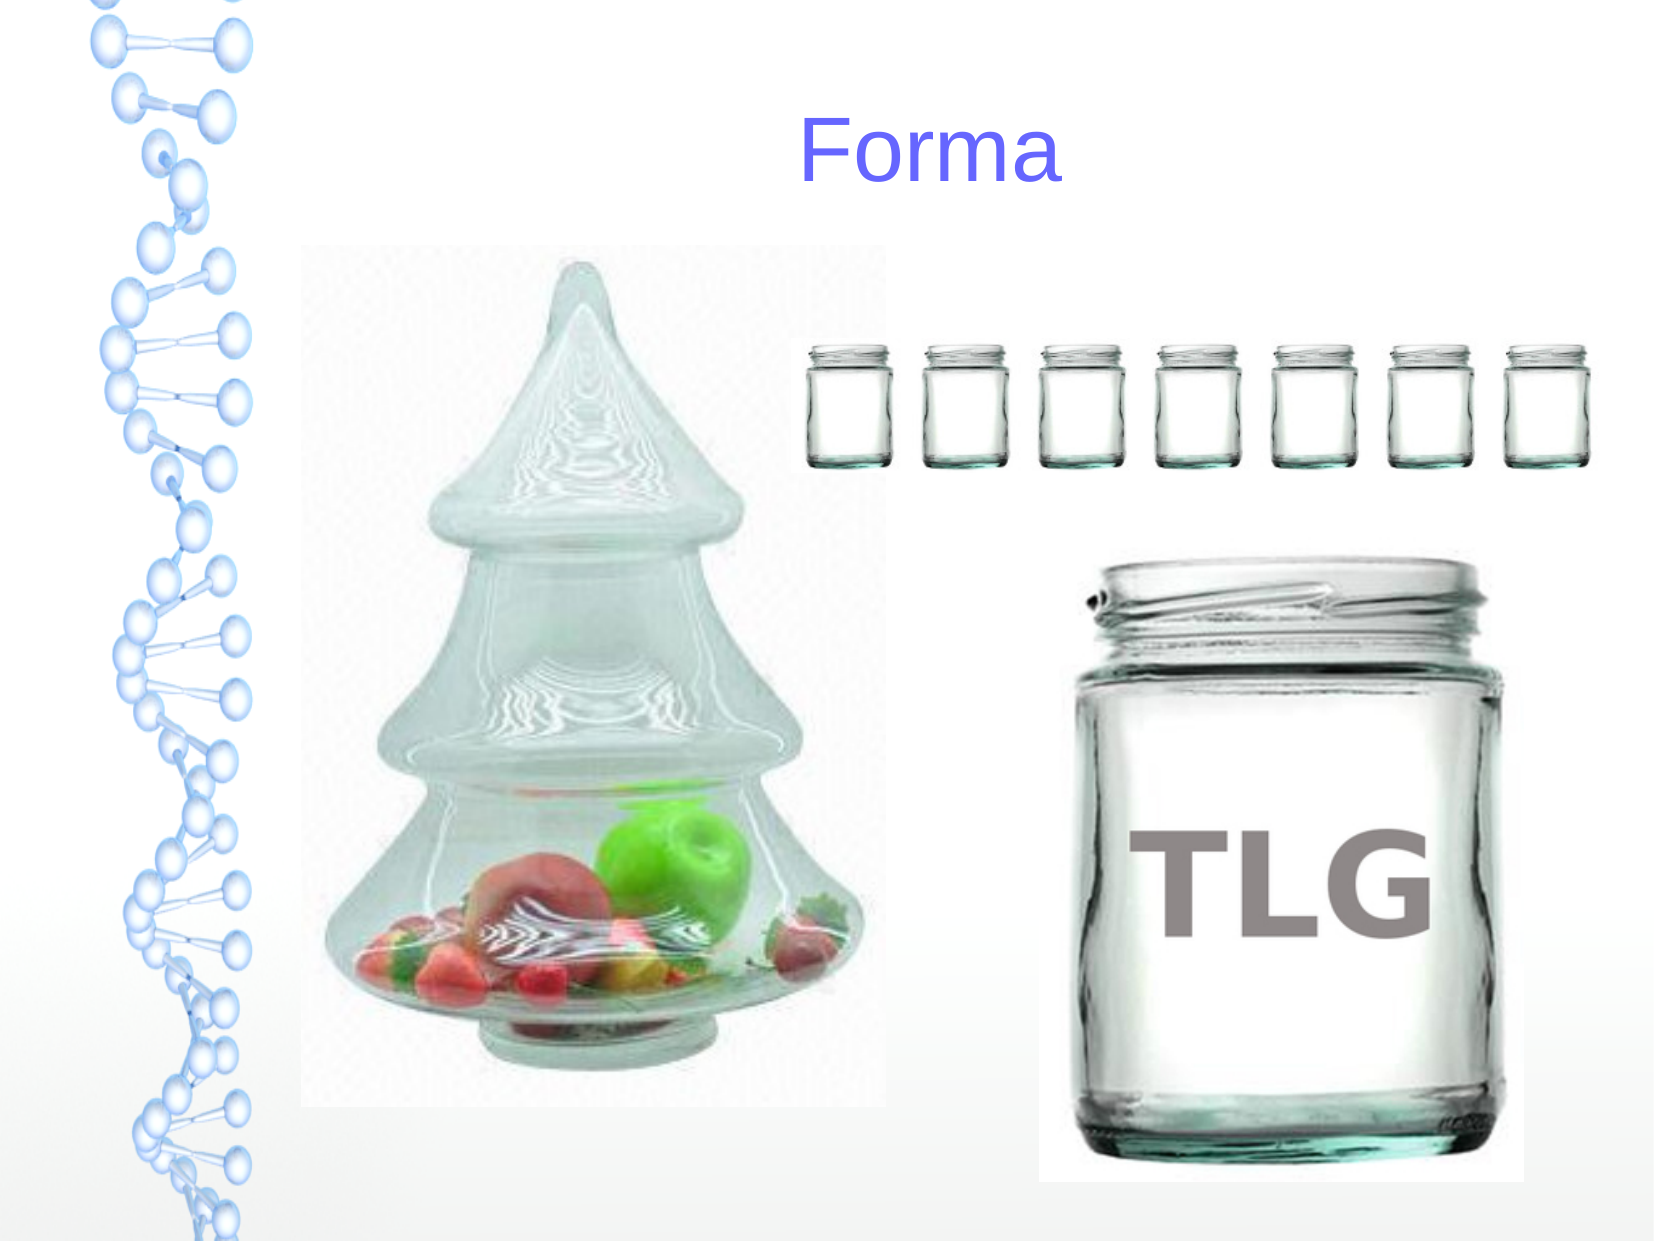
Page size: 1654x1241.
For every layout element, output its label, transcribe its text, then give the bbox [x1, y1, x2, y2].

picture [0, 0, 1654, 1241]
title Forma [265, 47, 1595, 252]
